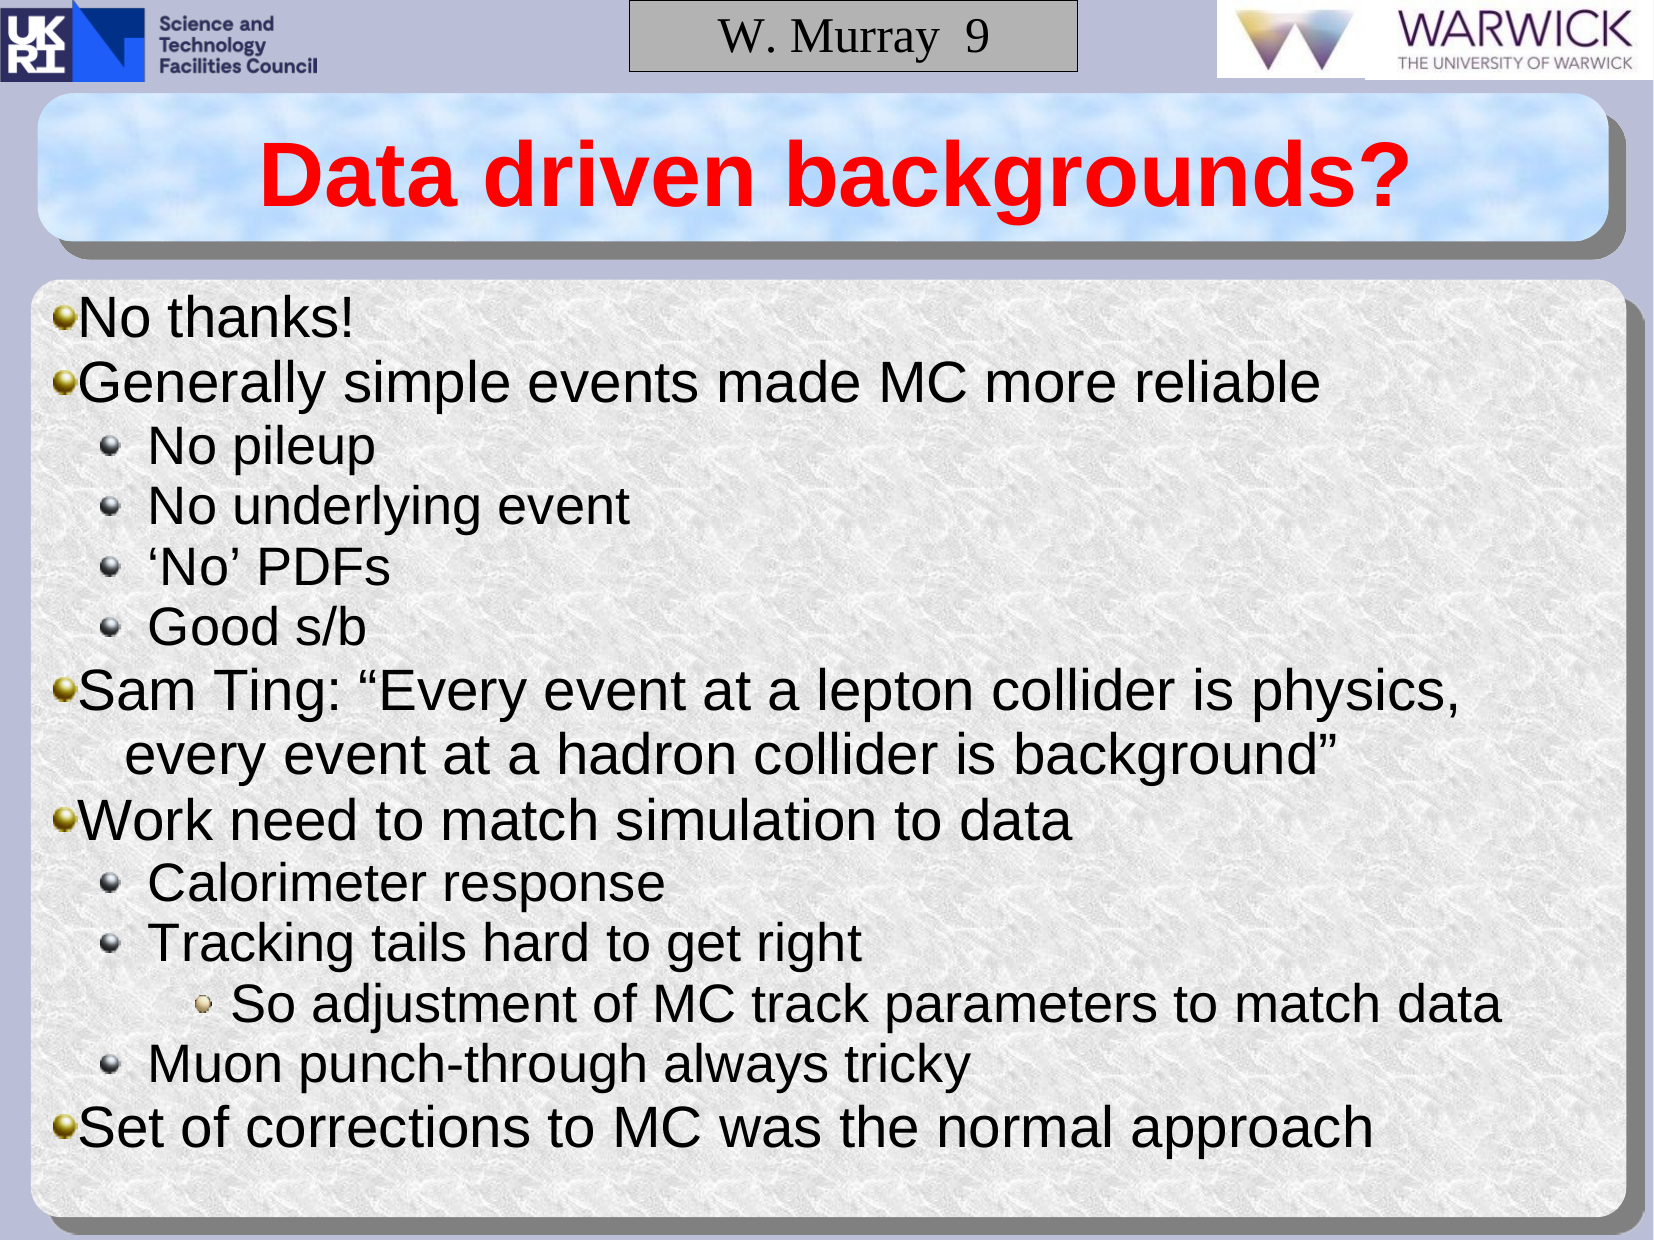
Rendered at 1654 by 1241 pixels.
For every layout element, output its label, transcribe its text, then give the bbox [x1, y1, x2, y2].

list No thanks! Generally simple events made MC more reliable No pileup No underlying event ‘No’ PDFs Good s/b Sam Ting: “Every event at a lepton collider is physics, every event at a hadron collider is background” Work need to match simulation to data Calorimeter response Tracking tails hard to get right So adjustment of MC track parameters to match data Muon punch-through always tricky Set of corrections to MC was the normal approach [53, 285, 1588, 1193]
picture [30, 279, 1627, 1218]
picture [37, 93, 1609, 242]
picture [0, 0, 317, 82]
picture [1217, 0, 1654, 80]
title Data driven backgrounds? [90, 101, 1584, 249]
